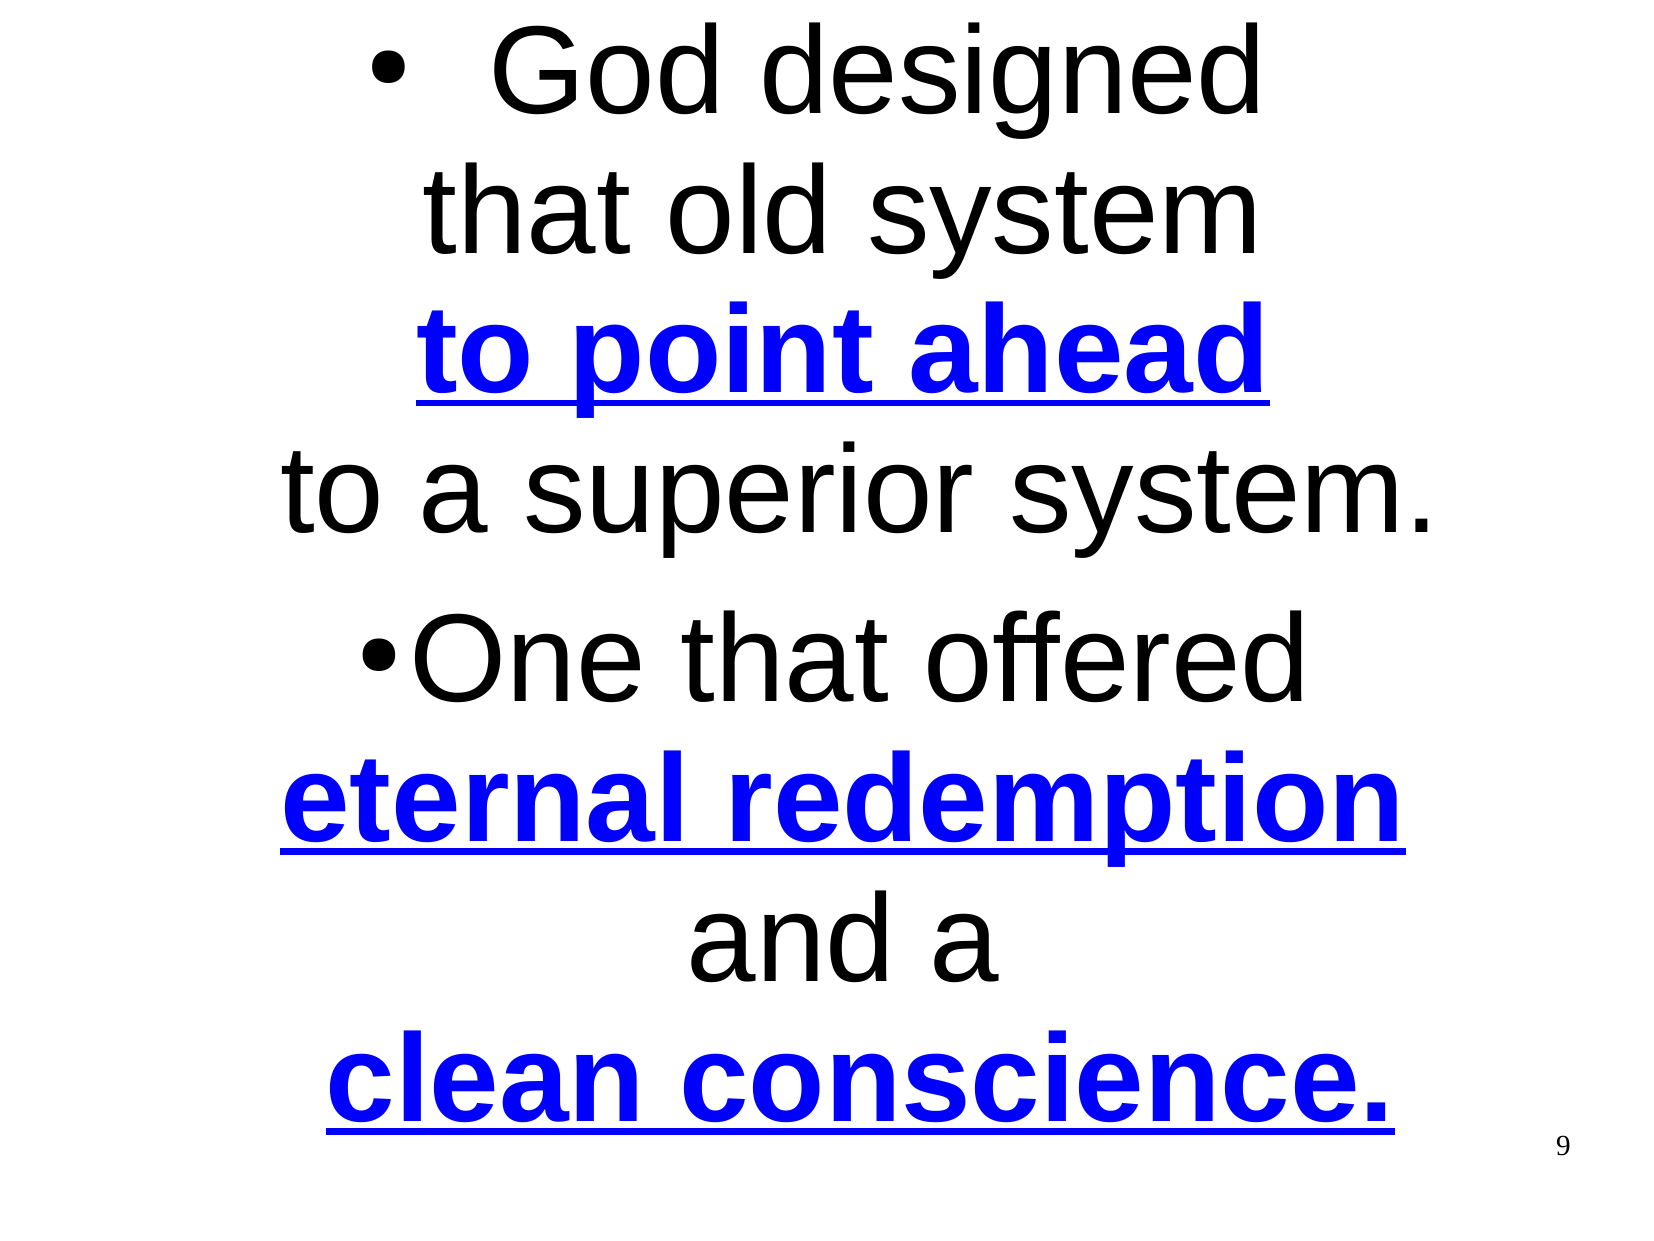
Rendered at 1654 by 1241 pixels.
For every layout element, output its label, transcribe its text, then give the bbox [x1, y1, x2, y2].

list God designed that old system to point ahead to a superior system. One that offered eternal redemption and a clean conscience. [0, 0, 1651, 1238]
